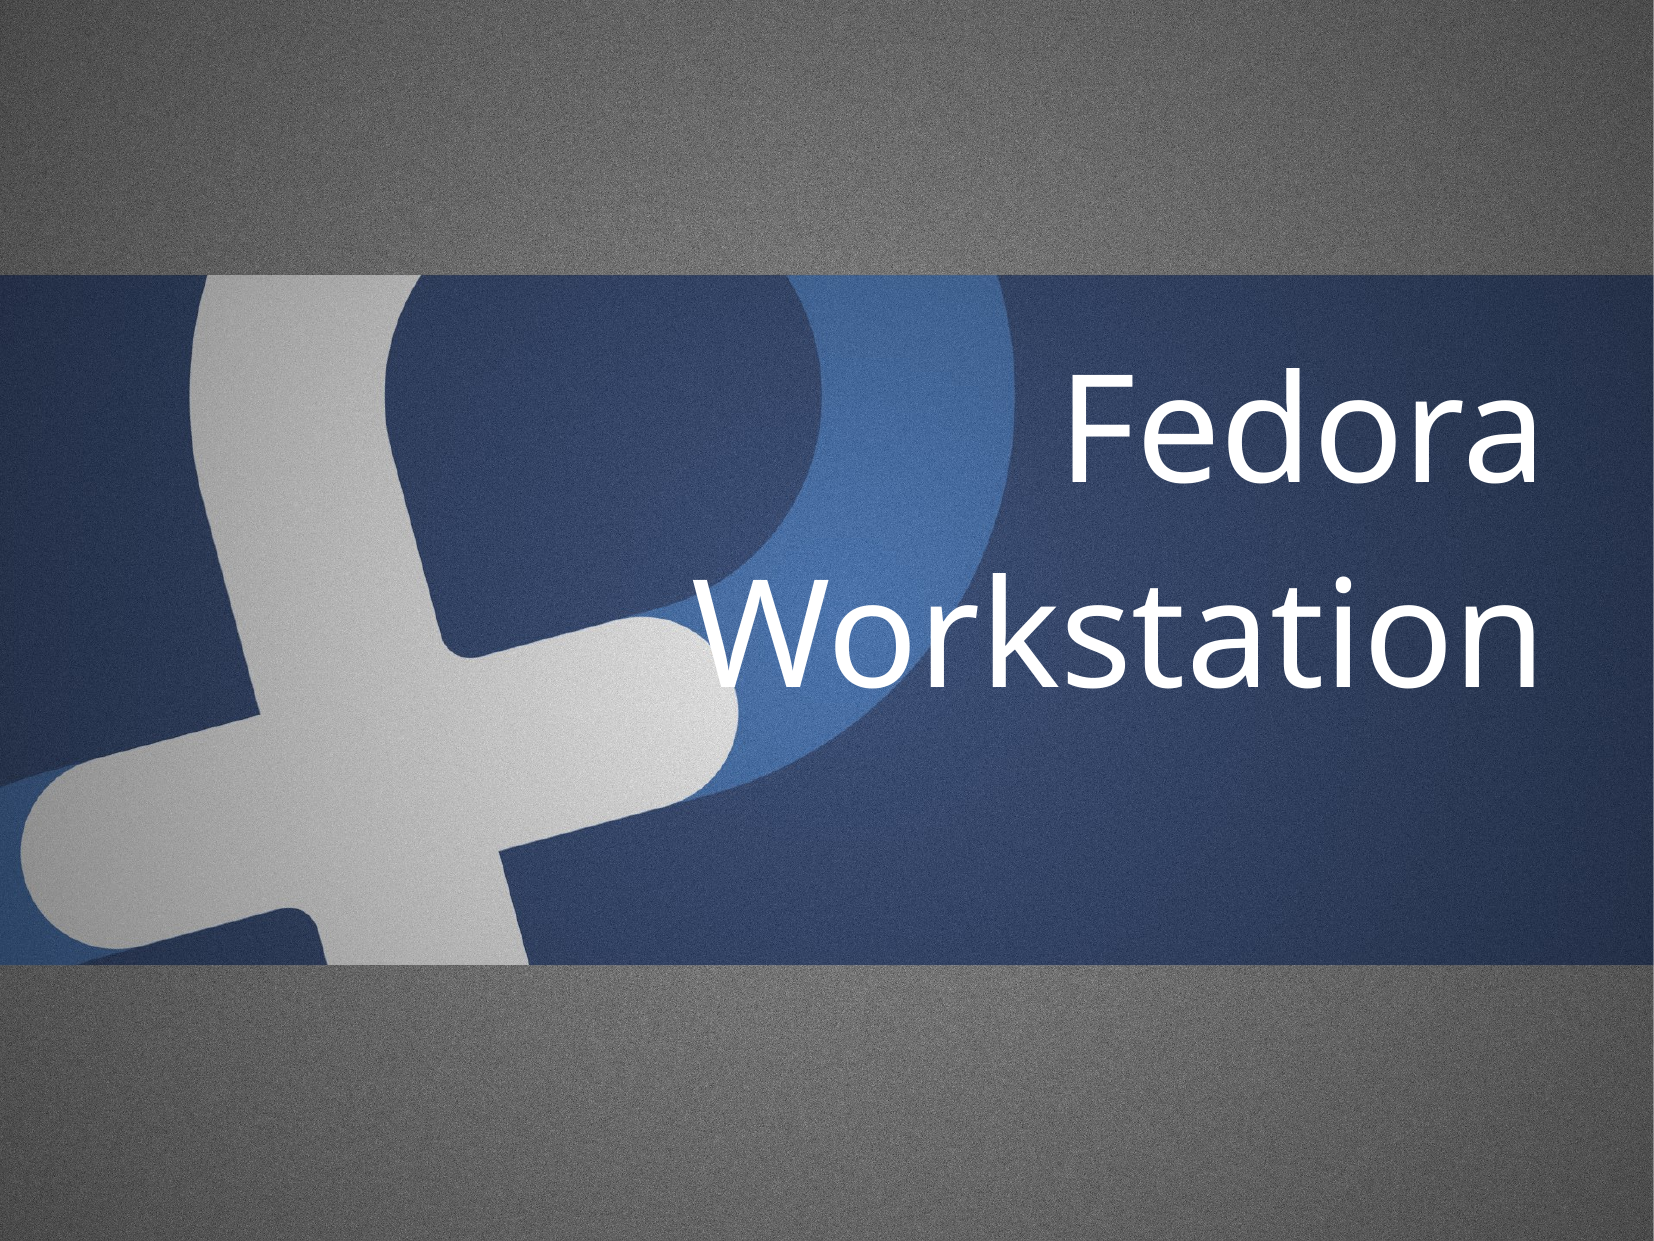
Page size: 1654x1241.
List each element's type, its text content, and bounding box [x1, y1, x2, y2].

picture [0, 0, 1654, 1241]
text_box Fedora Workstation [447, 315, 1562, 654]
